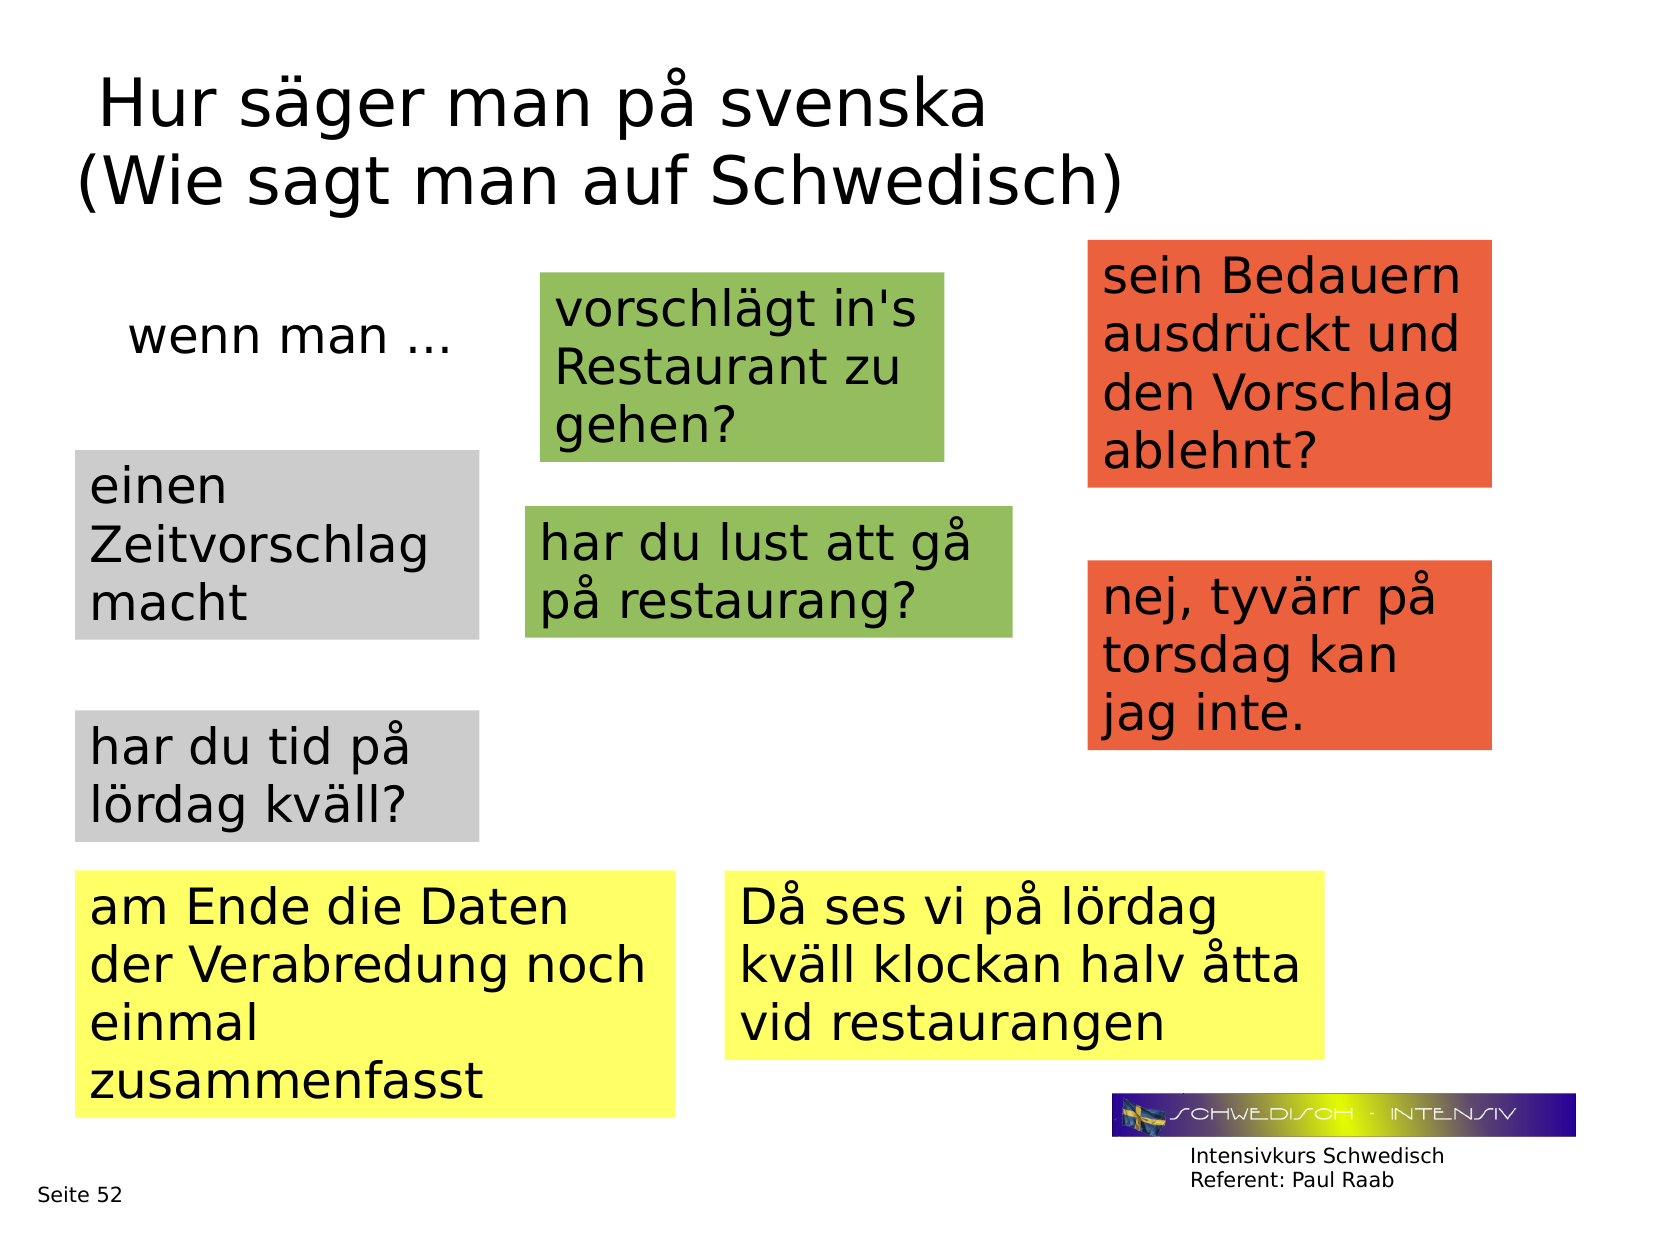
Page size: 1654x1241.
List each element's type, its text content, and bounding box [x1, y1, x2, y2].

text_box har du tid på lördag kväll? [75, 710, 480, 842]
text_box einen Zeitvorschlag macht [75, 450, 480, 640]
text_box sein Bedauern ausdrückt und den Vorschlag ablehnt? [1087, 239, 1492, 488]
text_box har du lust att gå på restaurang? [525, 506, 1013, 638]
text_box wenn man ... [112, 300, 488, 374]
text_box am Ende die Daten der Verabredung noch einmal zusammenfasst [75, 870, 676, 1119]
text_box Hur säger man på svenska (Wie sagt man auf Schwedisch) [61, 57, 1351, 228]
picture [1112, 1093, 1576, 1137]
text_box vorschlägt in's Restaurant zu gehen? [539, 272, 945, 462]
text_box [112, 104, 751, 175]
text_box Då ses vi på lördag kväll klockan halv åtta vid restaurangen [724, 870, 1325, 1061]
text_box nej, tyvärr på torsdag kan jag inte. [1087, 560, 1492, 751]
